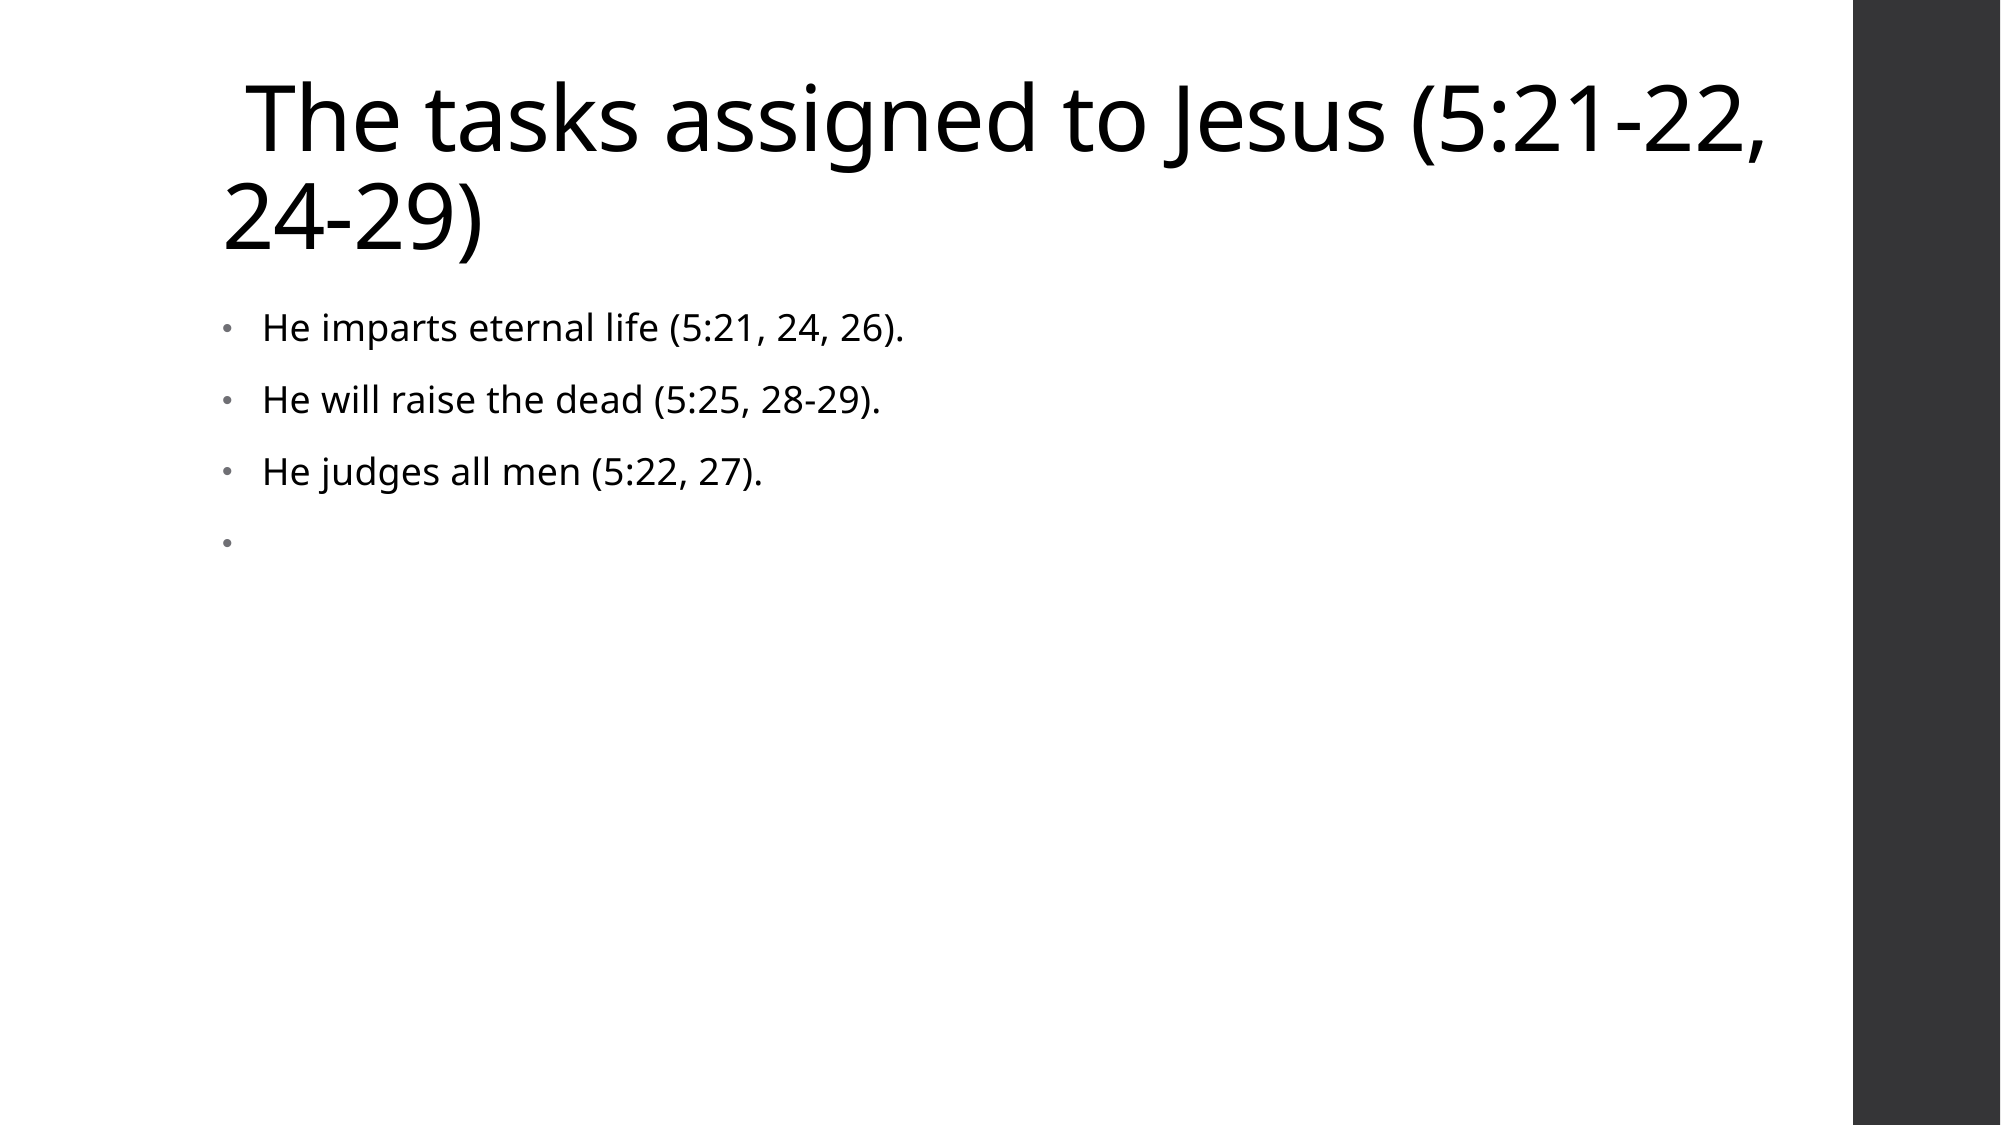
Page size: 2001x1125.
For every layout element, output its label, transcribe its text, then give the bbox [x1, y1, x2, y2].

list He imparts eternal life (5:21, 24, 26). He will raise the dead (5:25, 28-29). He judges all men (5:22, 27). [206, 299, 1617, 1014]
title The tasks assigned to Jesus (5:21-22, 24-29) [206, 60, 1797, 278]
